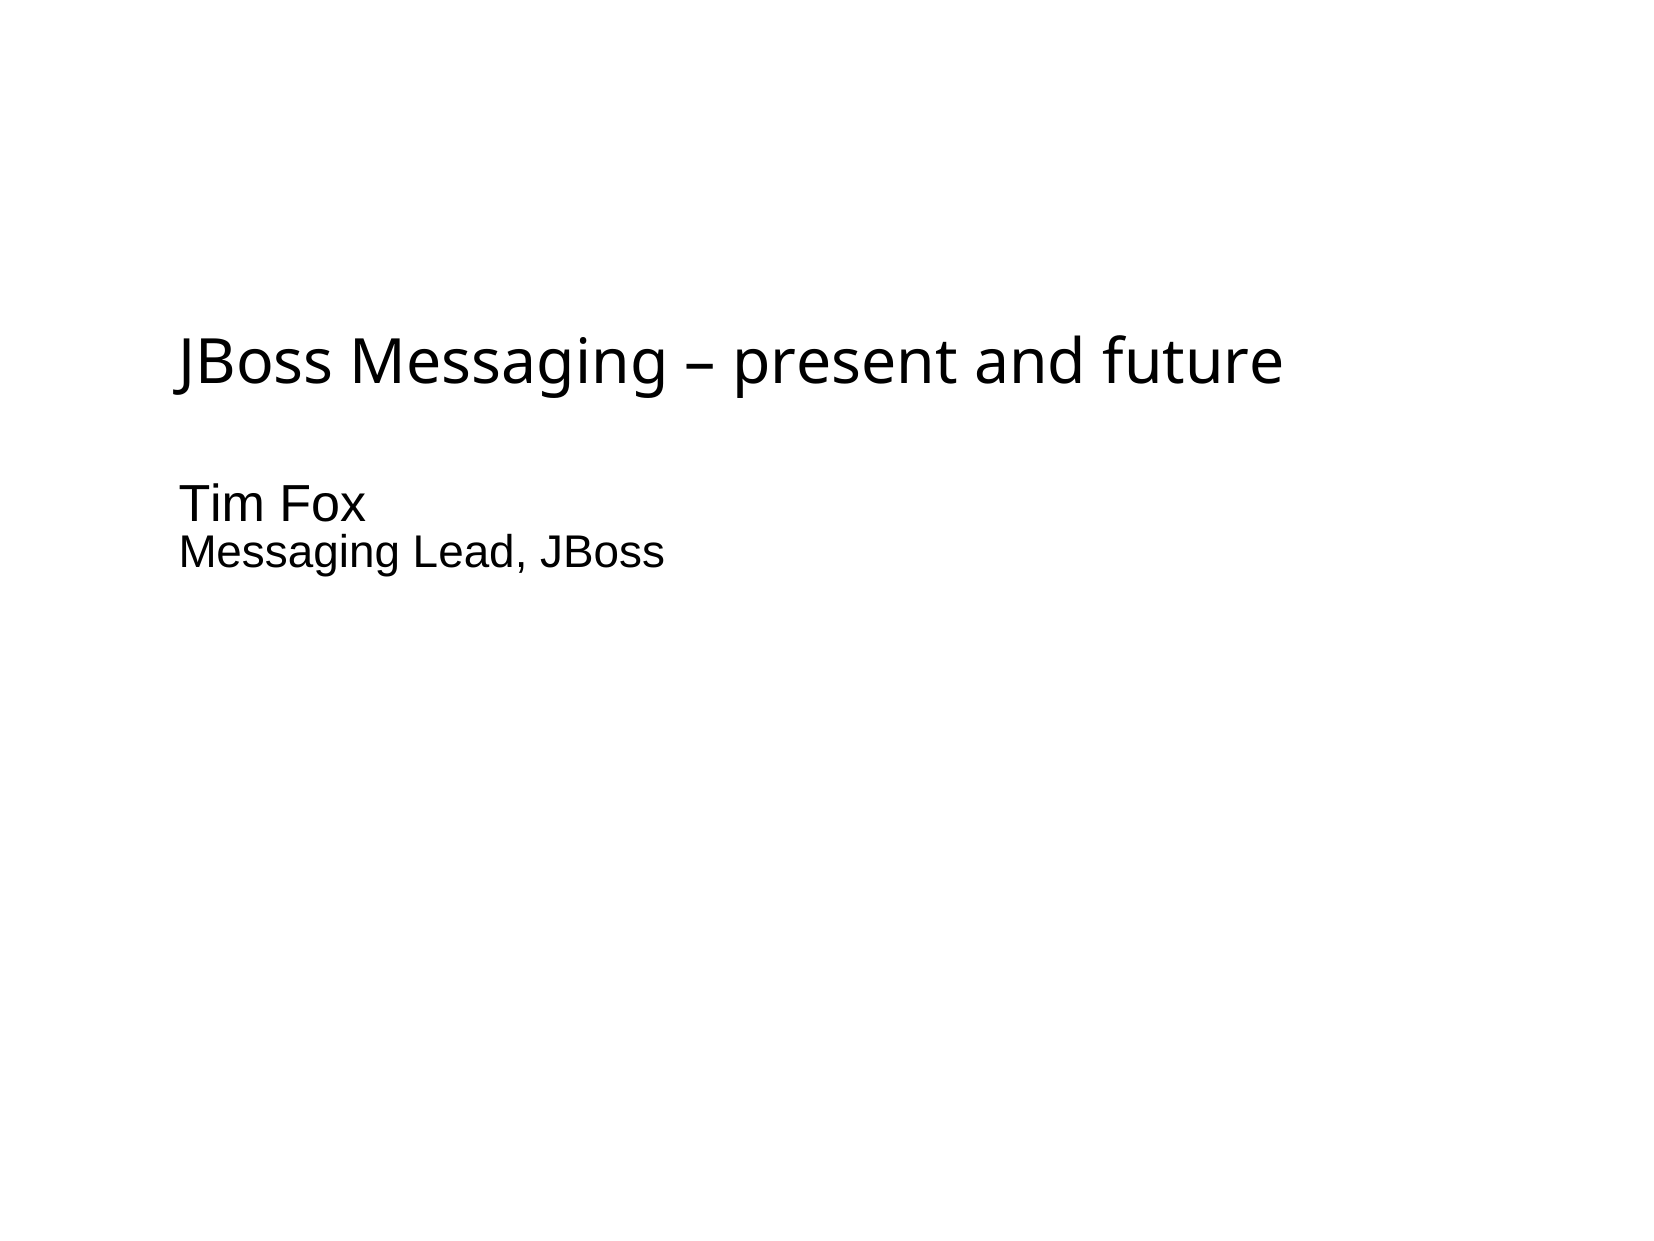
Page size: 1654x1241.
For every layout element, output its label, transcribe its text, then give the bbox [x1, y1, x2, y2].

text_box JBoss Messaging – present and future Tim Fox Messaging Lead, JBoss [163, 310, 1313, 684]
